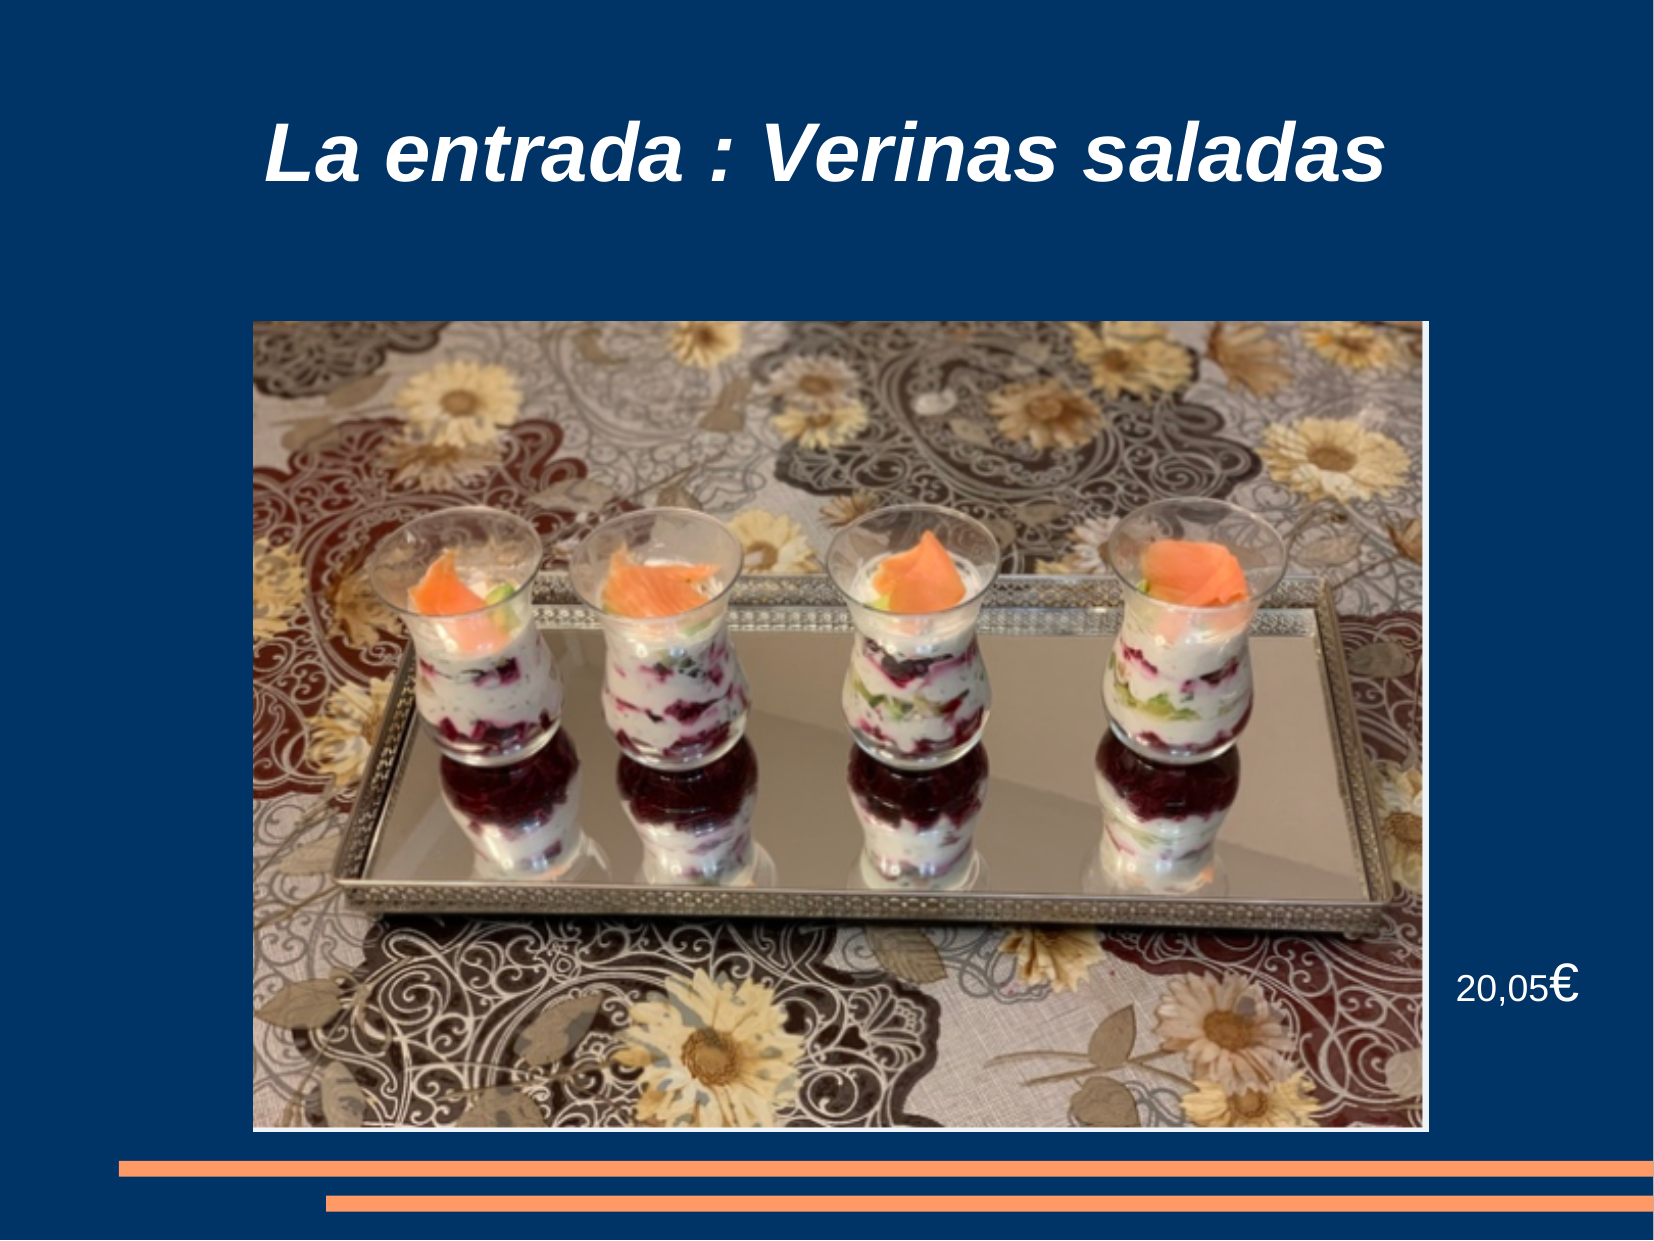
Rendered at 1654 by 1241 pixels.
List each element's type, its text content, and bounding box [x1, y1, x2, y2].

text_box 20,05€ [1440, 944, 1607, 1021]
title La entrada : Verinas saladas [82, 49, 1571, 257]
picture [253, 321, 1429, 1132]
